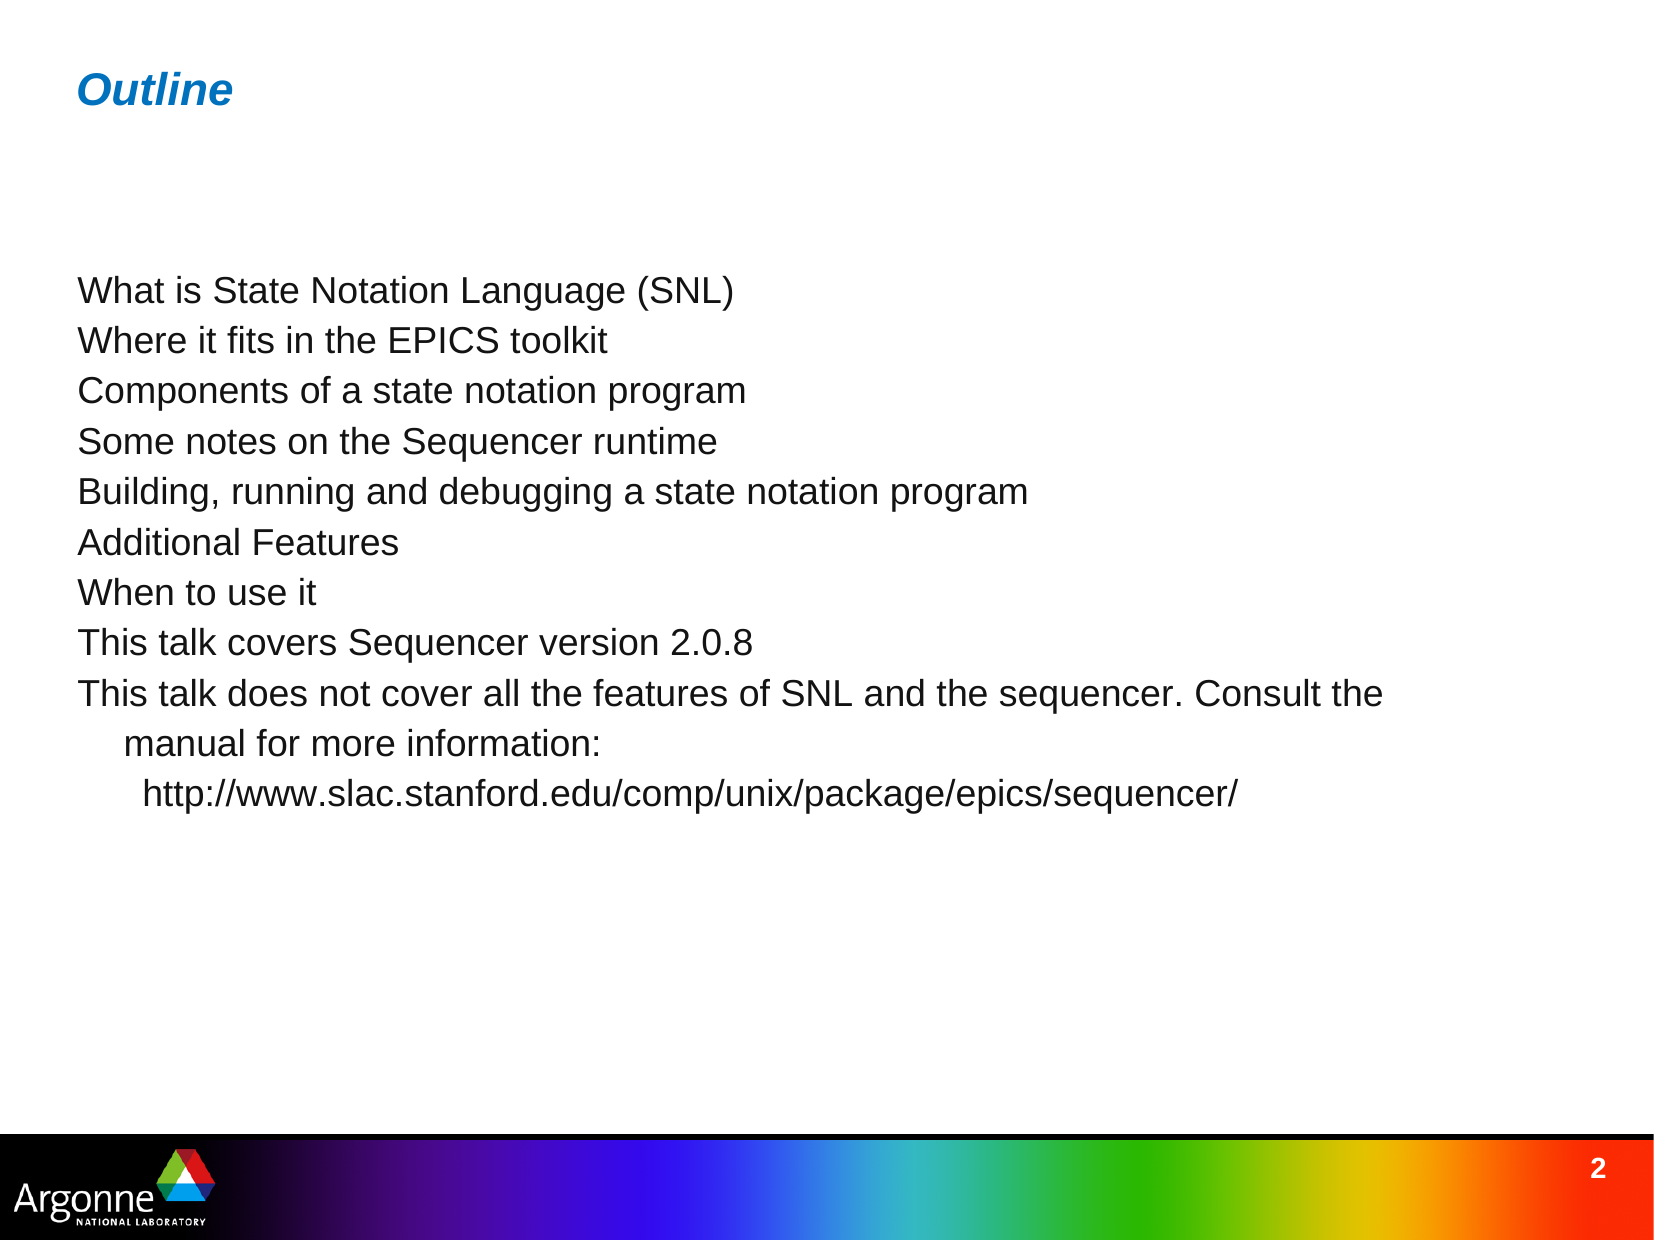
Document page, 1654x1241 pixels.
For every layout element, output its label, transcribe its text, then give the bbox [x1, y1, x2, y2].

list What is State Notation Language (SNL) Where it fits in the EPICS toolkit Components of a state notation program Some notes on the Sequencer runtime Building, running and debugging a state notation program Additional Features When to use it This talk covers Sequencer version 2.0.8 This talk does not cover all the features of SNL and the sequencer. Consult the manual for more information: http://www.slac.stanford.edu/comp/unix/package/epics/sequencer/ [62, 253, 1498, 993]
title Outline [61, 45, 1500, 123]
picture [0, 1134, 1654, 1240]
